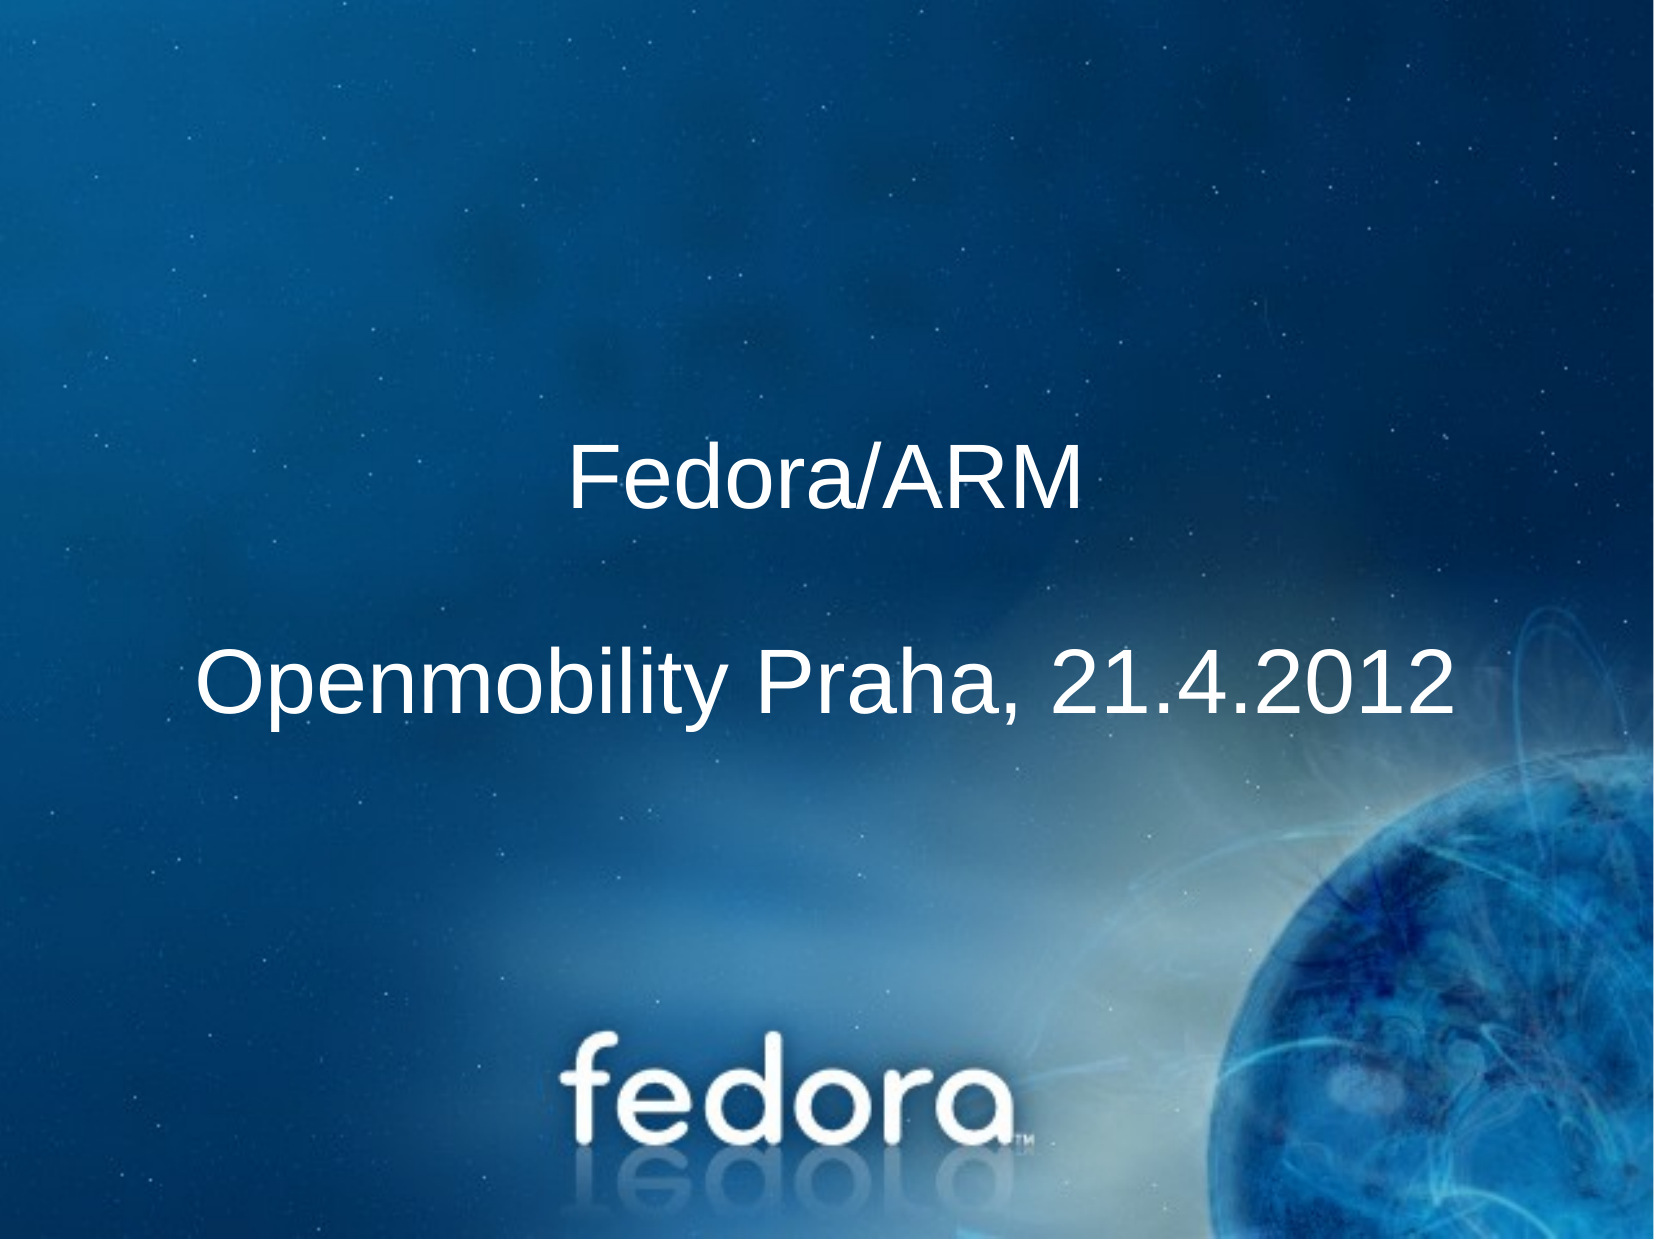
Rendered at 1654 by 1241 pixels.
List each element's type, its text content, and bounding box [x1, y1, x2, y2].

title Fedora/ARM Openmobility Praha, 21.4.2012 [82, 49, 1571, 1109]
picture [0, 0, 1654, 1239]
